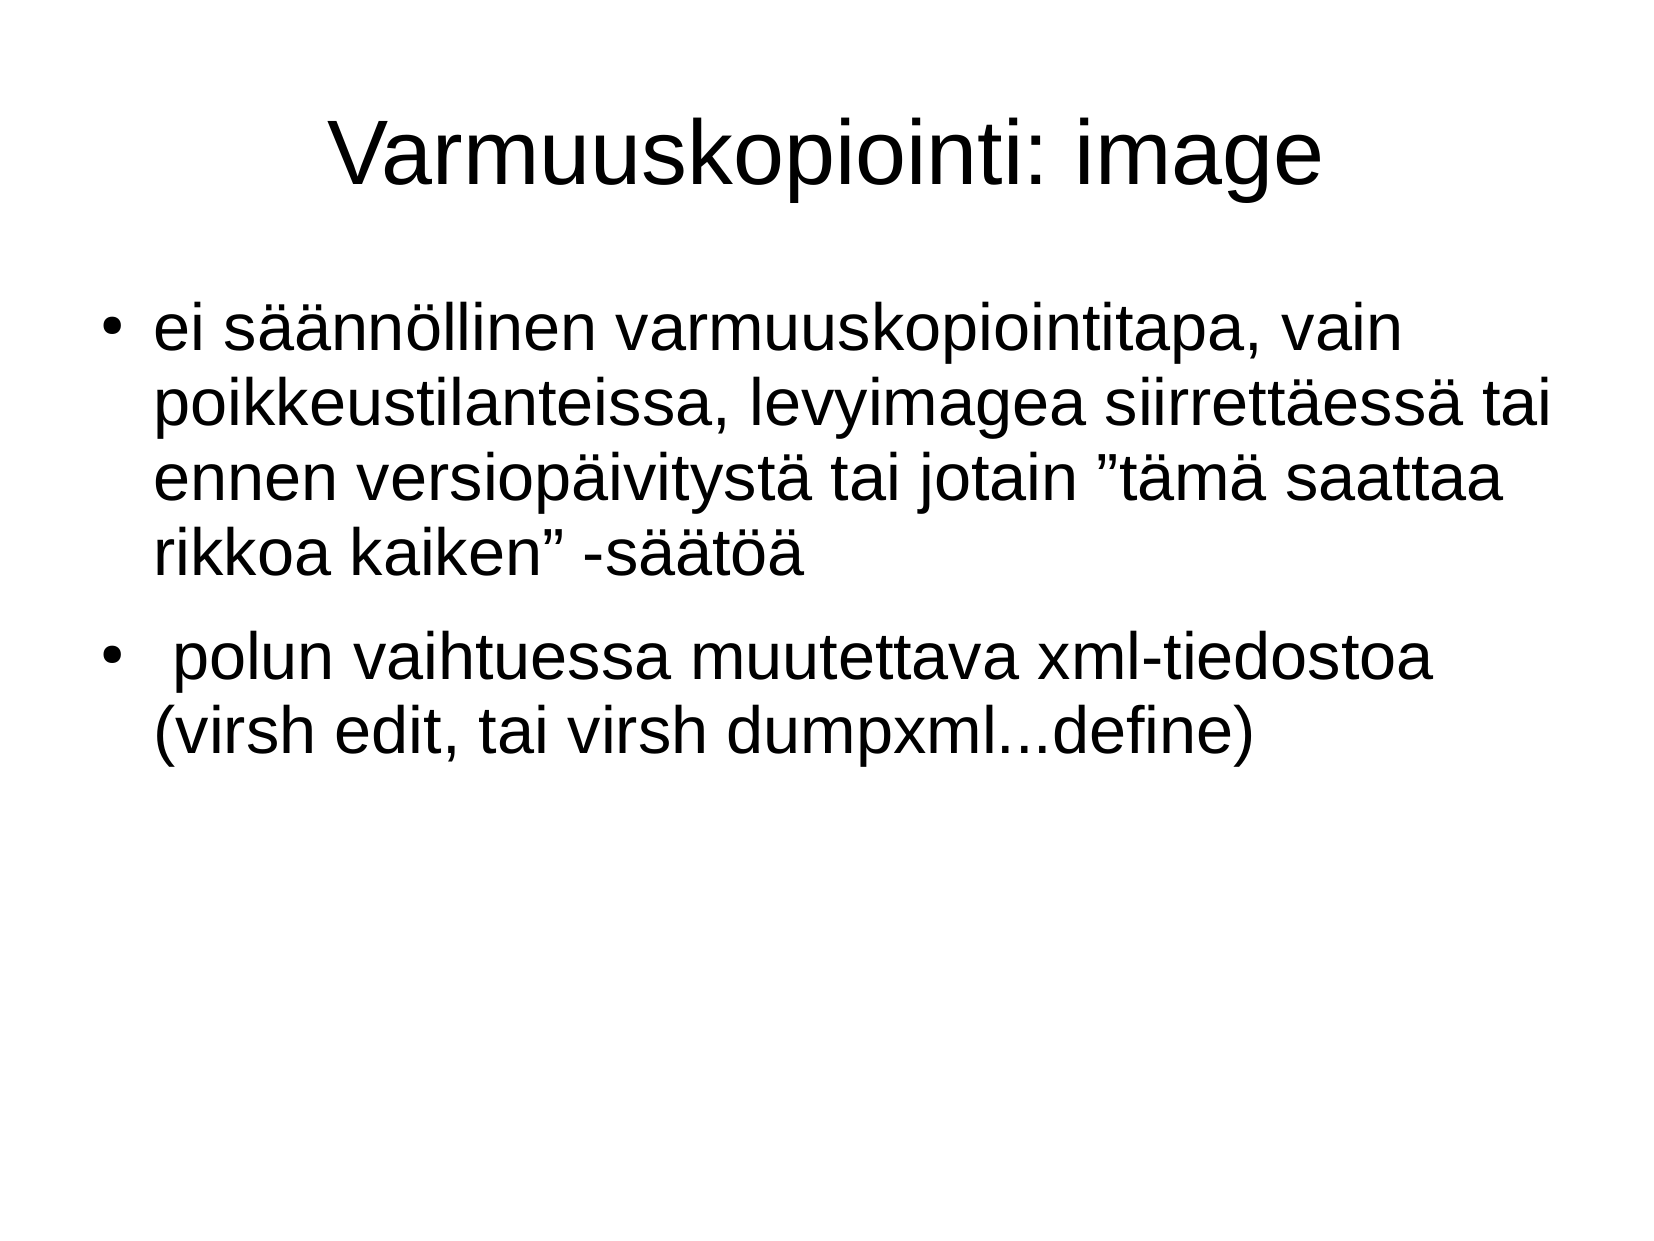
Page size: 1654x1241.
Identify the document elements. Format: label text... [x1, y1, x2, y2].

list ei säännöllinen varmuuskopiointitapa, vain poikkeustilanteissa, levyimagea siirrettäessä tai ennen versiopäivitystä tai jotain ”tämä saattaa rikkoa kaiken” -säätöä polun vaihtuessa muutettava xml-tiedostoa (virsh edit, tai virsh dumpxml...define) [82, 290, 1571, 1010]
title Varmuuskopiointi: image [82, 49, 1571, 257]
